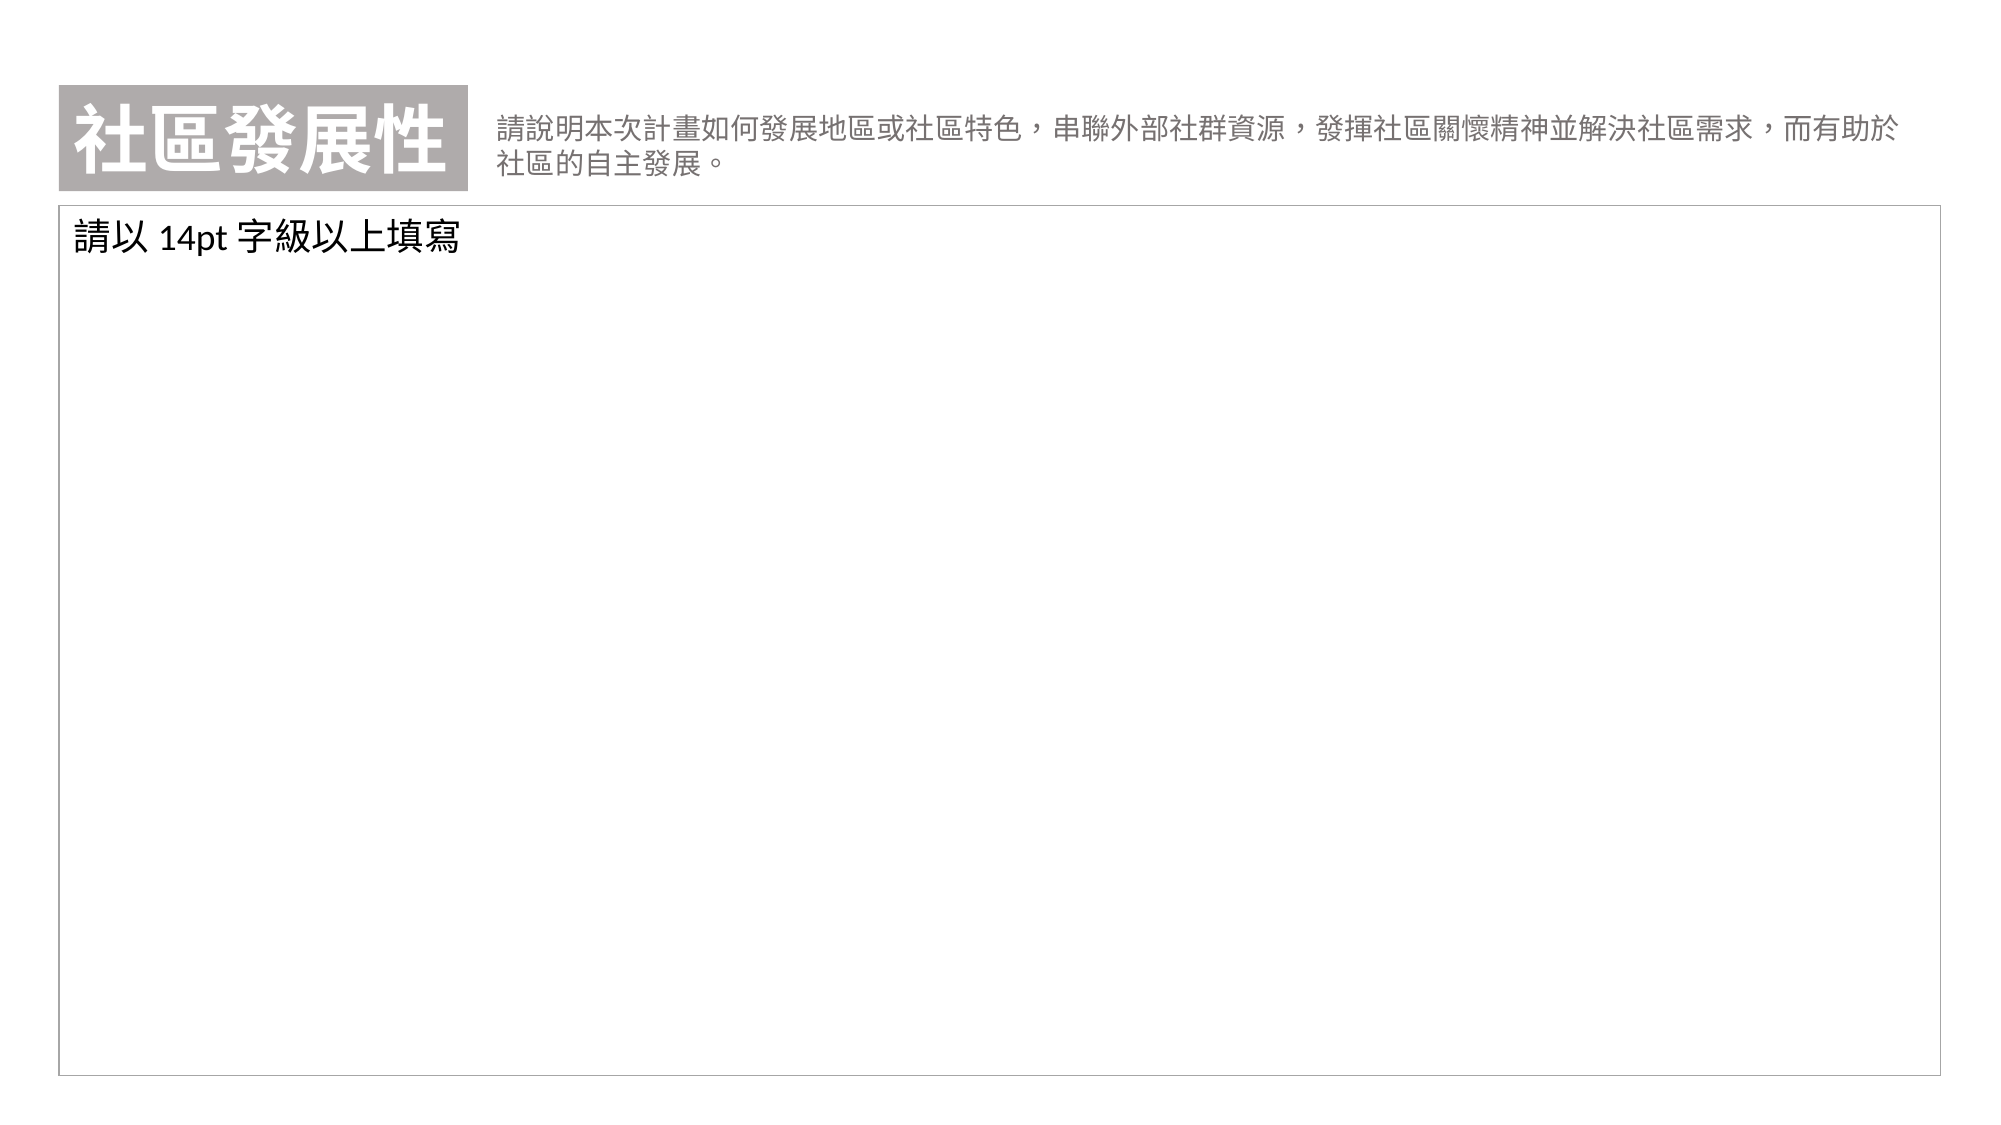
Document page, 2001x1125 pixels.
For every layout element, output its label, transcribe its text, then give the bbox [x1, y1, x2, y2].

text_box 請說明本次計畫如何發展地區或社區特色，串聯外部社群資源，發揮社區關懷精神並解決社區需求，而有助於社區的自主發展。 [481, 102, 1941, 189]
text_box 社區發展性 [58, 85, 468, 192]
text_box 請以14pt字級以上填寫 [58, 205, 1941, 1076]
